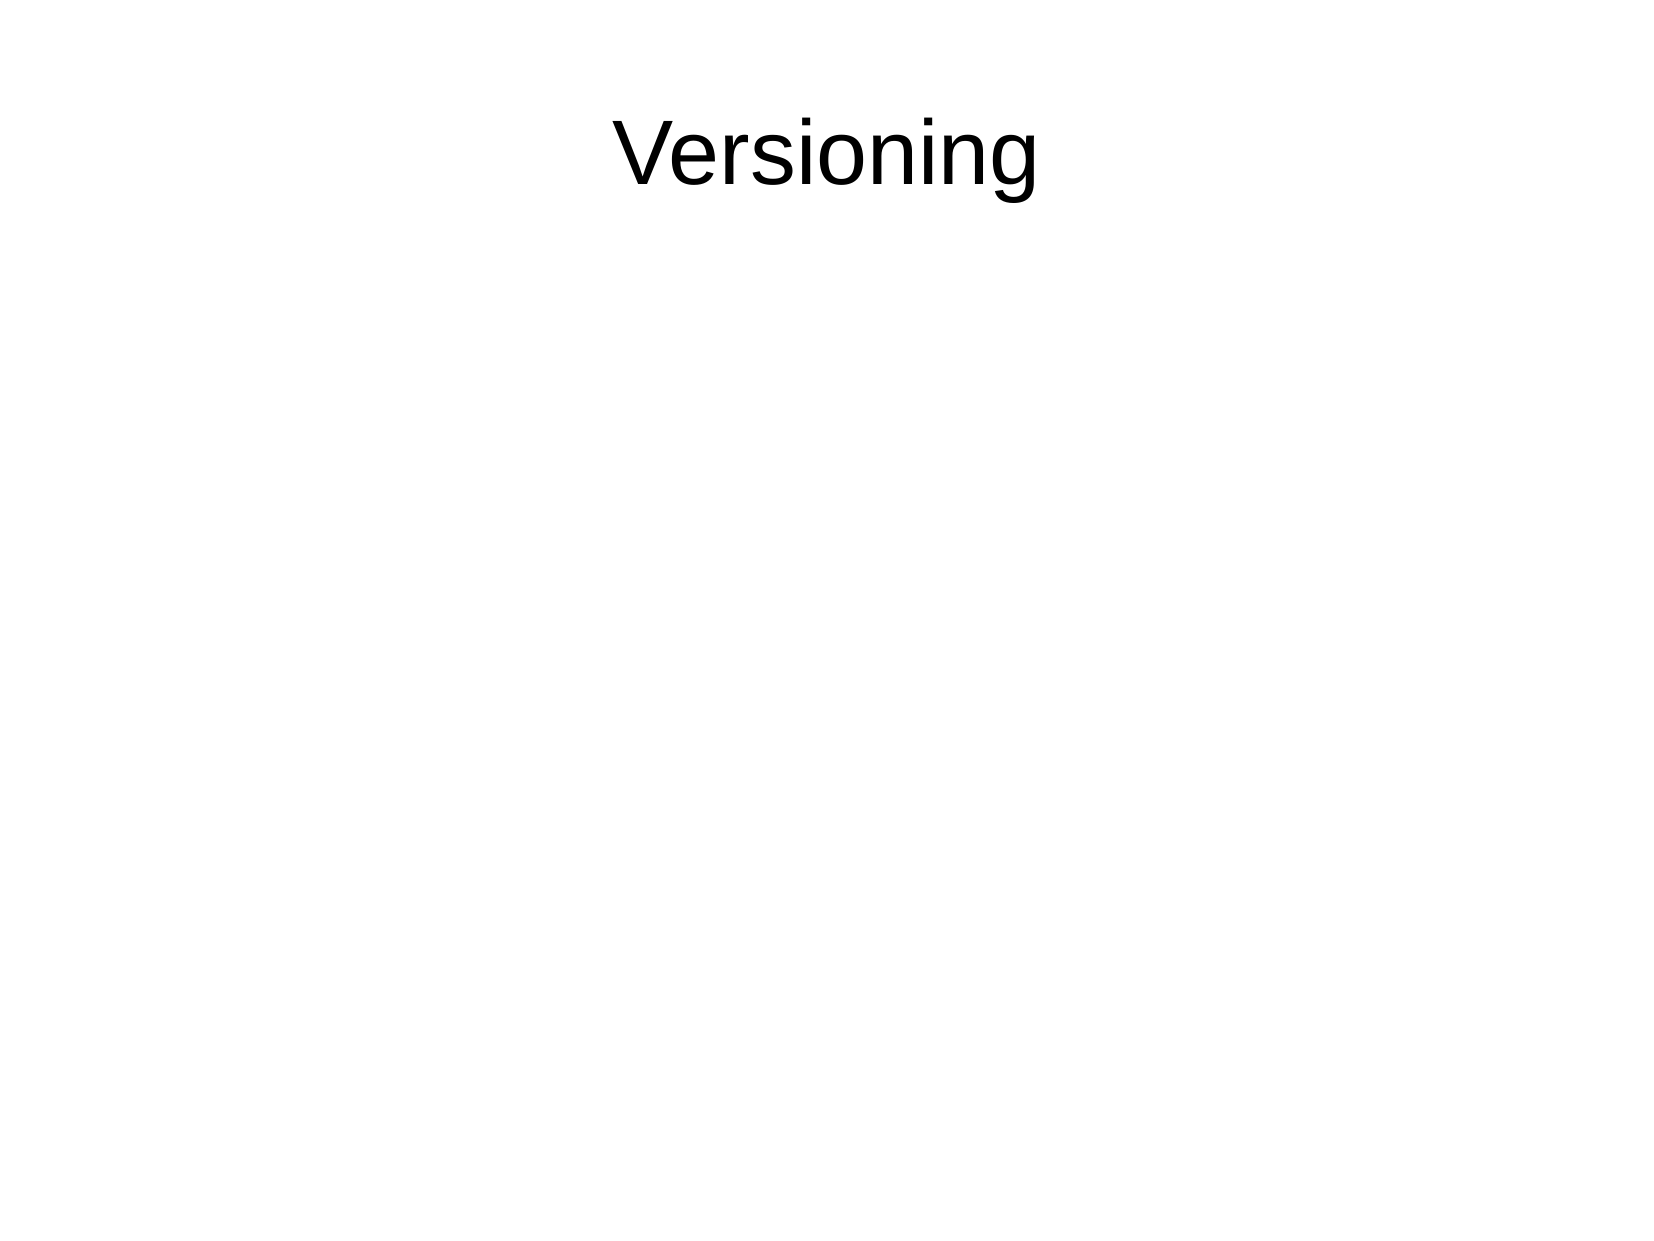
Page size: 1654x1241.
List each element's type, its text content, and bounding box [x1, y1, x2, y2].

title Versioning [82, 56, 1571, 250]
